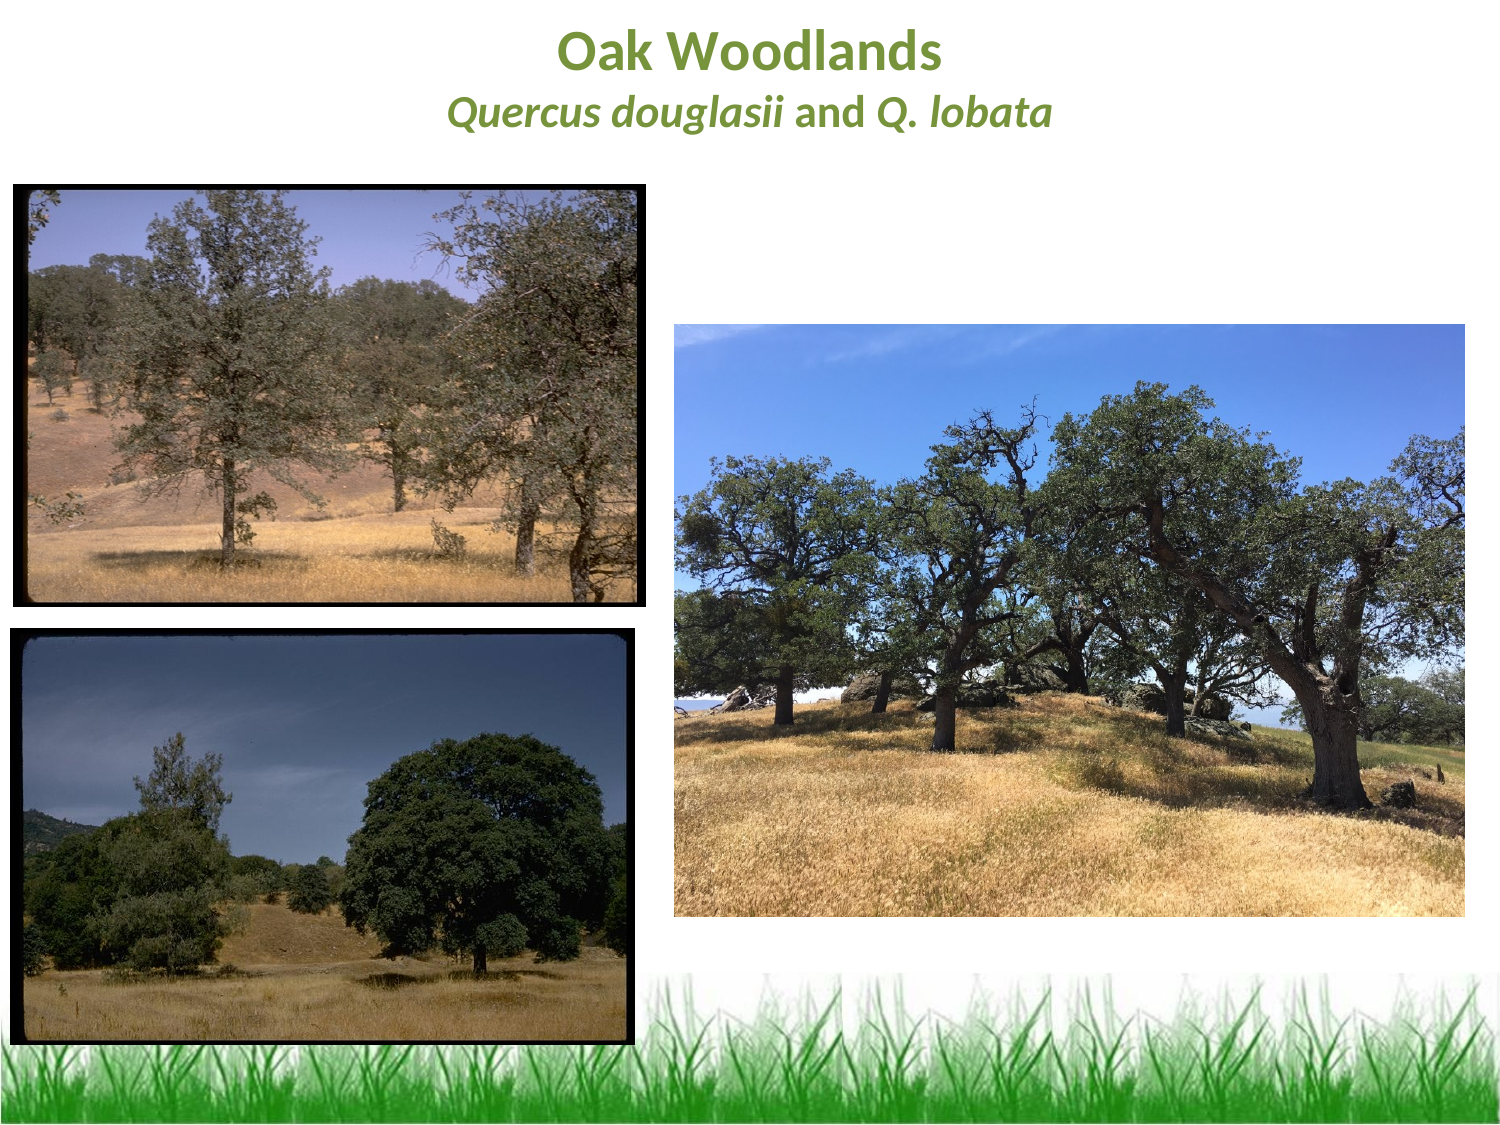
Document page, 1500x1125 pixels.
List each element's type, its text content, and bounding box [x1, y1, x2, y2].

picture [0, 628, 1500, 1125]
title Oak Woodlands Quercus douglasii and Q. lobata [75, 0, 1425, 150]
picture [13, 184, 646, 607]
picture [674, 324, 1465, 917]
